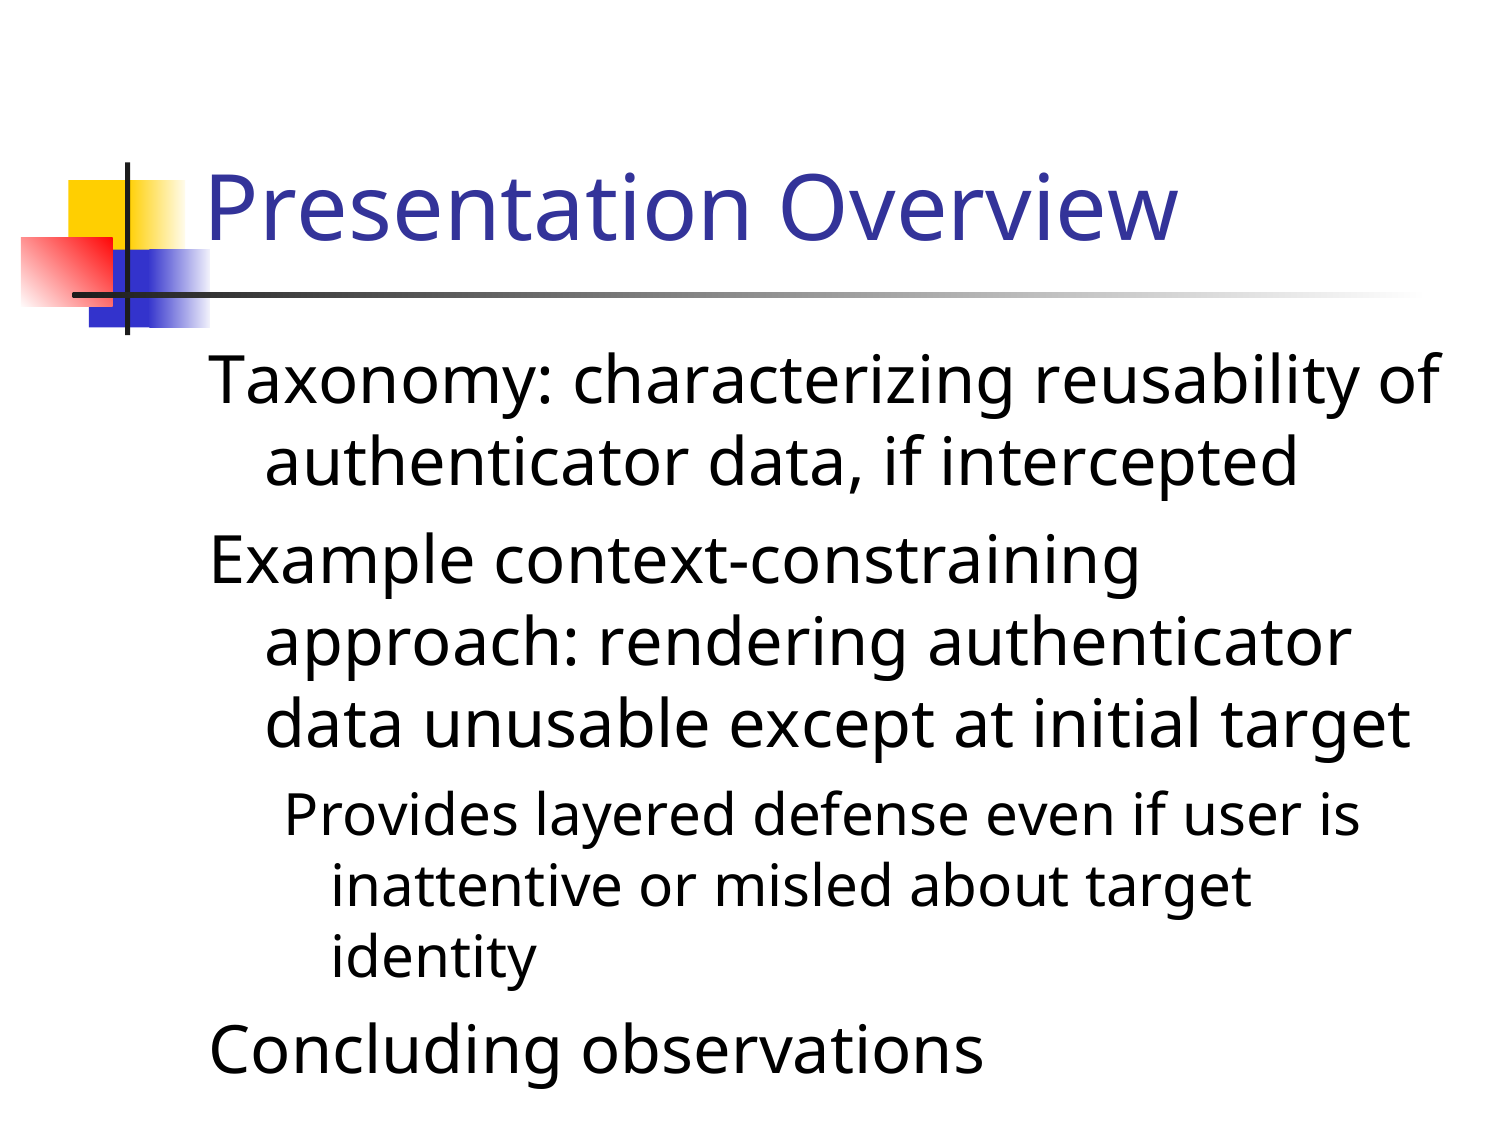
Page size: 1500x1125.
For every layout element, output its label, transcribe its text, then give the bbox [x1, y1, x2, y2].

title Presentation Overview [188, 35, 1468, 276]
list Taxonomy: characterizing reusability of authenticator data, if intercepted Example context-constraining approach: rendering authenticator data unusable except at initial target Provides layered defense even if user is inattentive or misled about target identity Concluding observations [193, 331, 1469, 1007]
